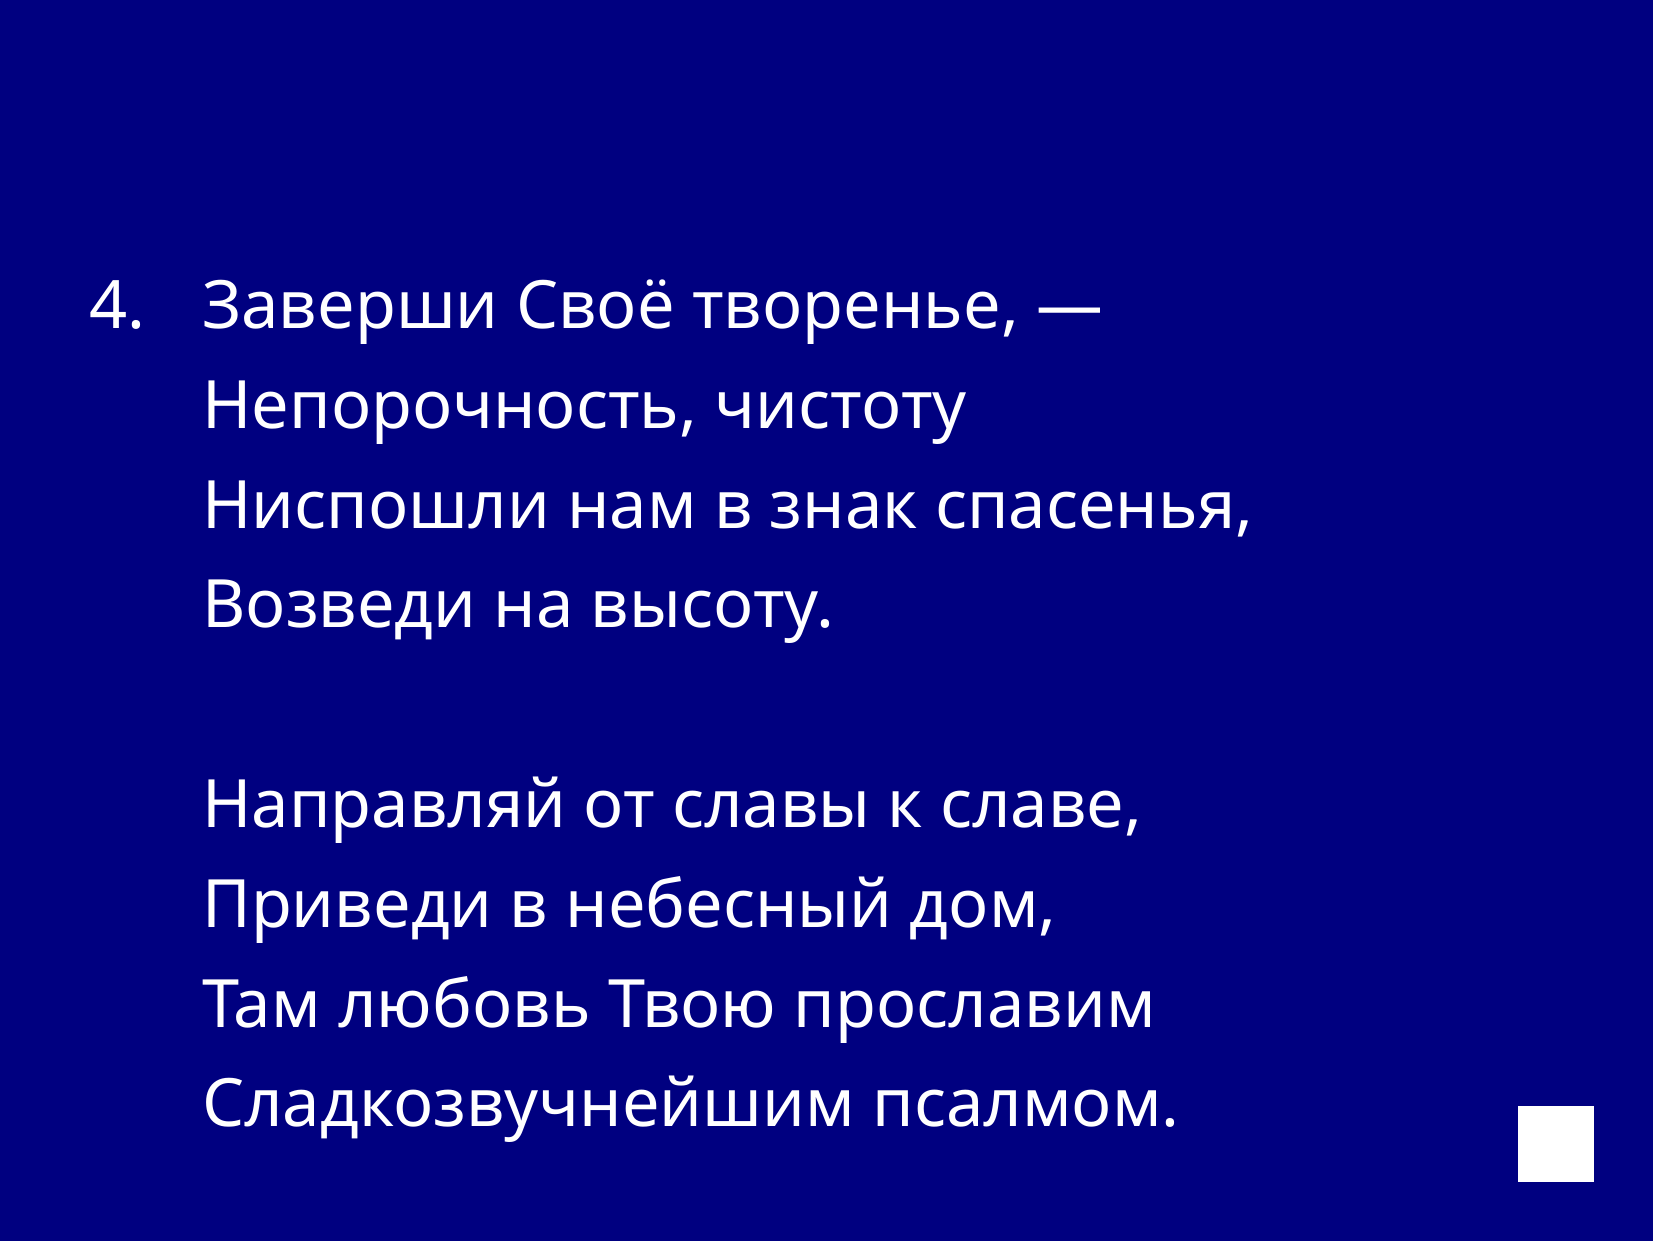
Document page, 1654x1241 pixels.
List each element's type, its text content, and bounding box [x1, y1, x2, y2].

text_box 4. Заверши Своё творенье, — Непорочность, чистоту Ниспошли нам в знак спасенья, Возведи на высоту. Направляй от славы к славе, Приведи в небесный дом, Там любовь Твою прославим Сладкозвучнейшим псалмом. [75, 150, 1576, 1163]
text_box [1518, 1106, 1594, 1182]
